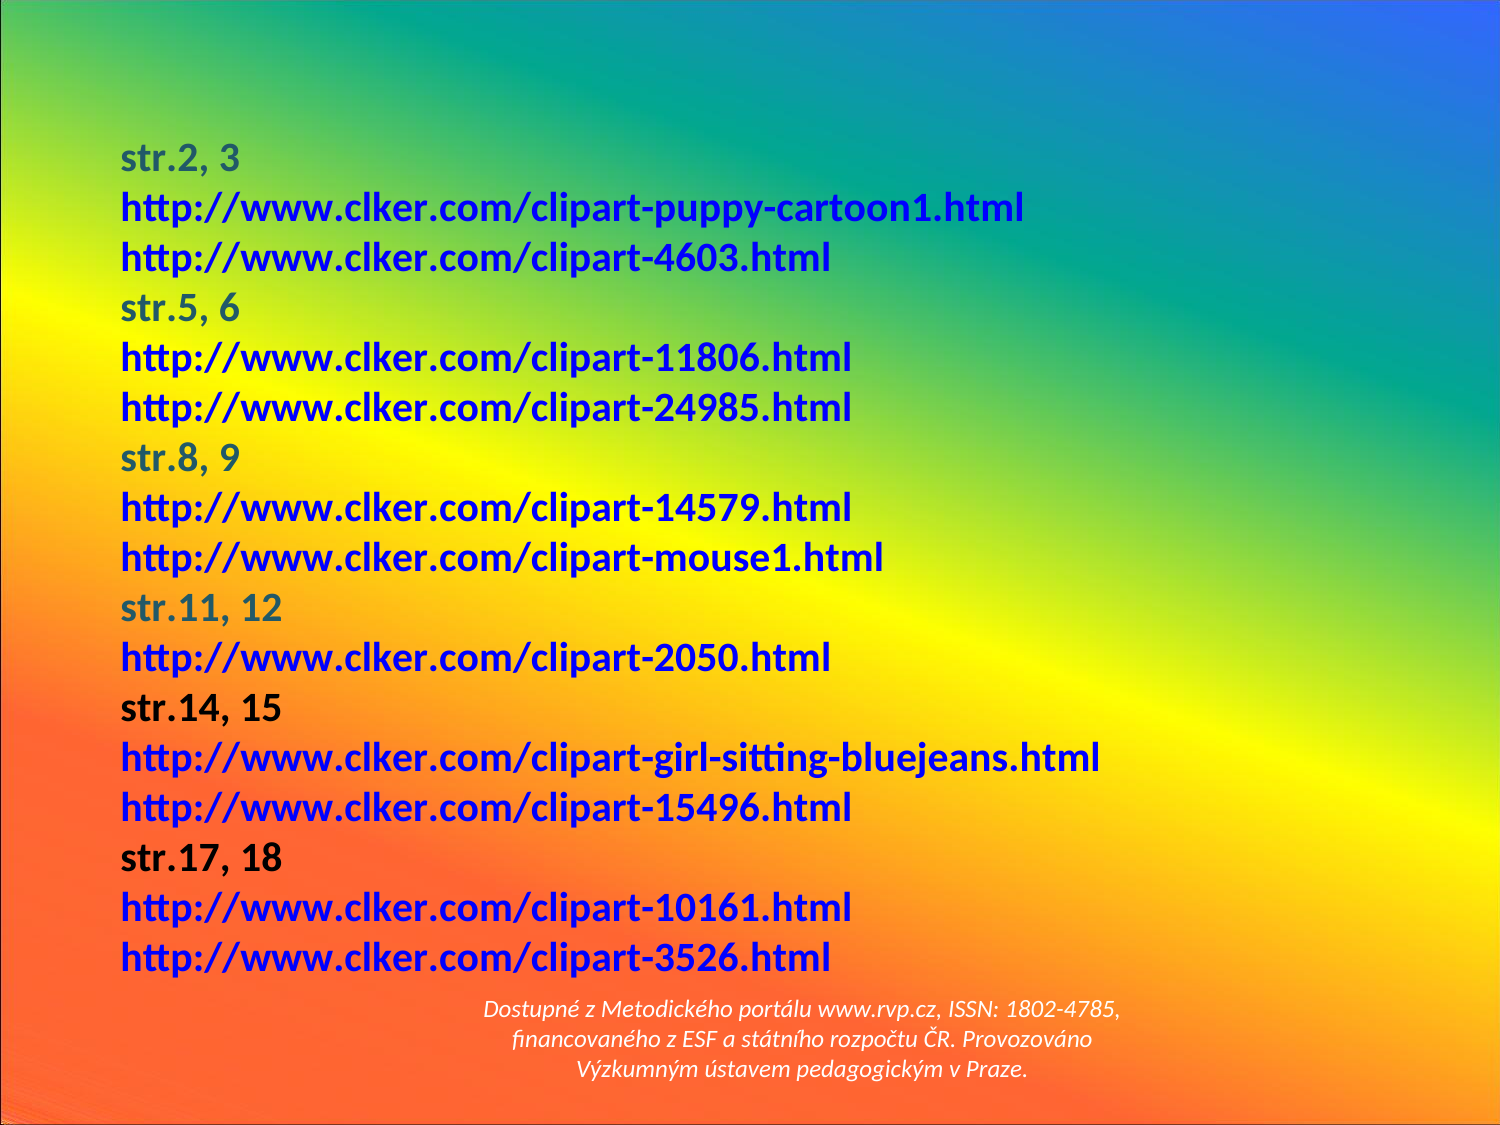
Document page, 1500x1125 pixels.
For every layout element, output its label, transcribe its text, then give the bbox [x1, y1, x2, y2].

text_box Dostupné z Metodického portálu www.rvp.cz, ISSN: 1802-4785, financovaného z ESF a státního rozpočtu ČR. Provozováno Výzkumným ústavem pedagogickým v Praze. [457, 1007, 1149, 1068]
picture [0, 0, 1500, 1125]
title str.2, 3 http://www.clker.com/clipart-puppy-cartoon1.html http://www.clker.com/clipart-4603.html str.5, 6 http://www.clker.com/clipart-11806.html http://www.clker.com/clipart-24985.html str.8, 9 http://www.clker.com/clipart-14579.html http://www.clker.com/clipart-mouse1.html str.11, 12 http://www.clker.com/clipart-2050.html str.14, 15 http://www.clker.com/clipart-girl-sitting-bluejeans.html http://www.clker.com/clipart-15496.html str.17, 18 http://www.clker.com/clipart-10161.html http://www.clker.com/clipart-3526.html [105, 116, 1172, 1044]
